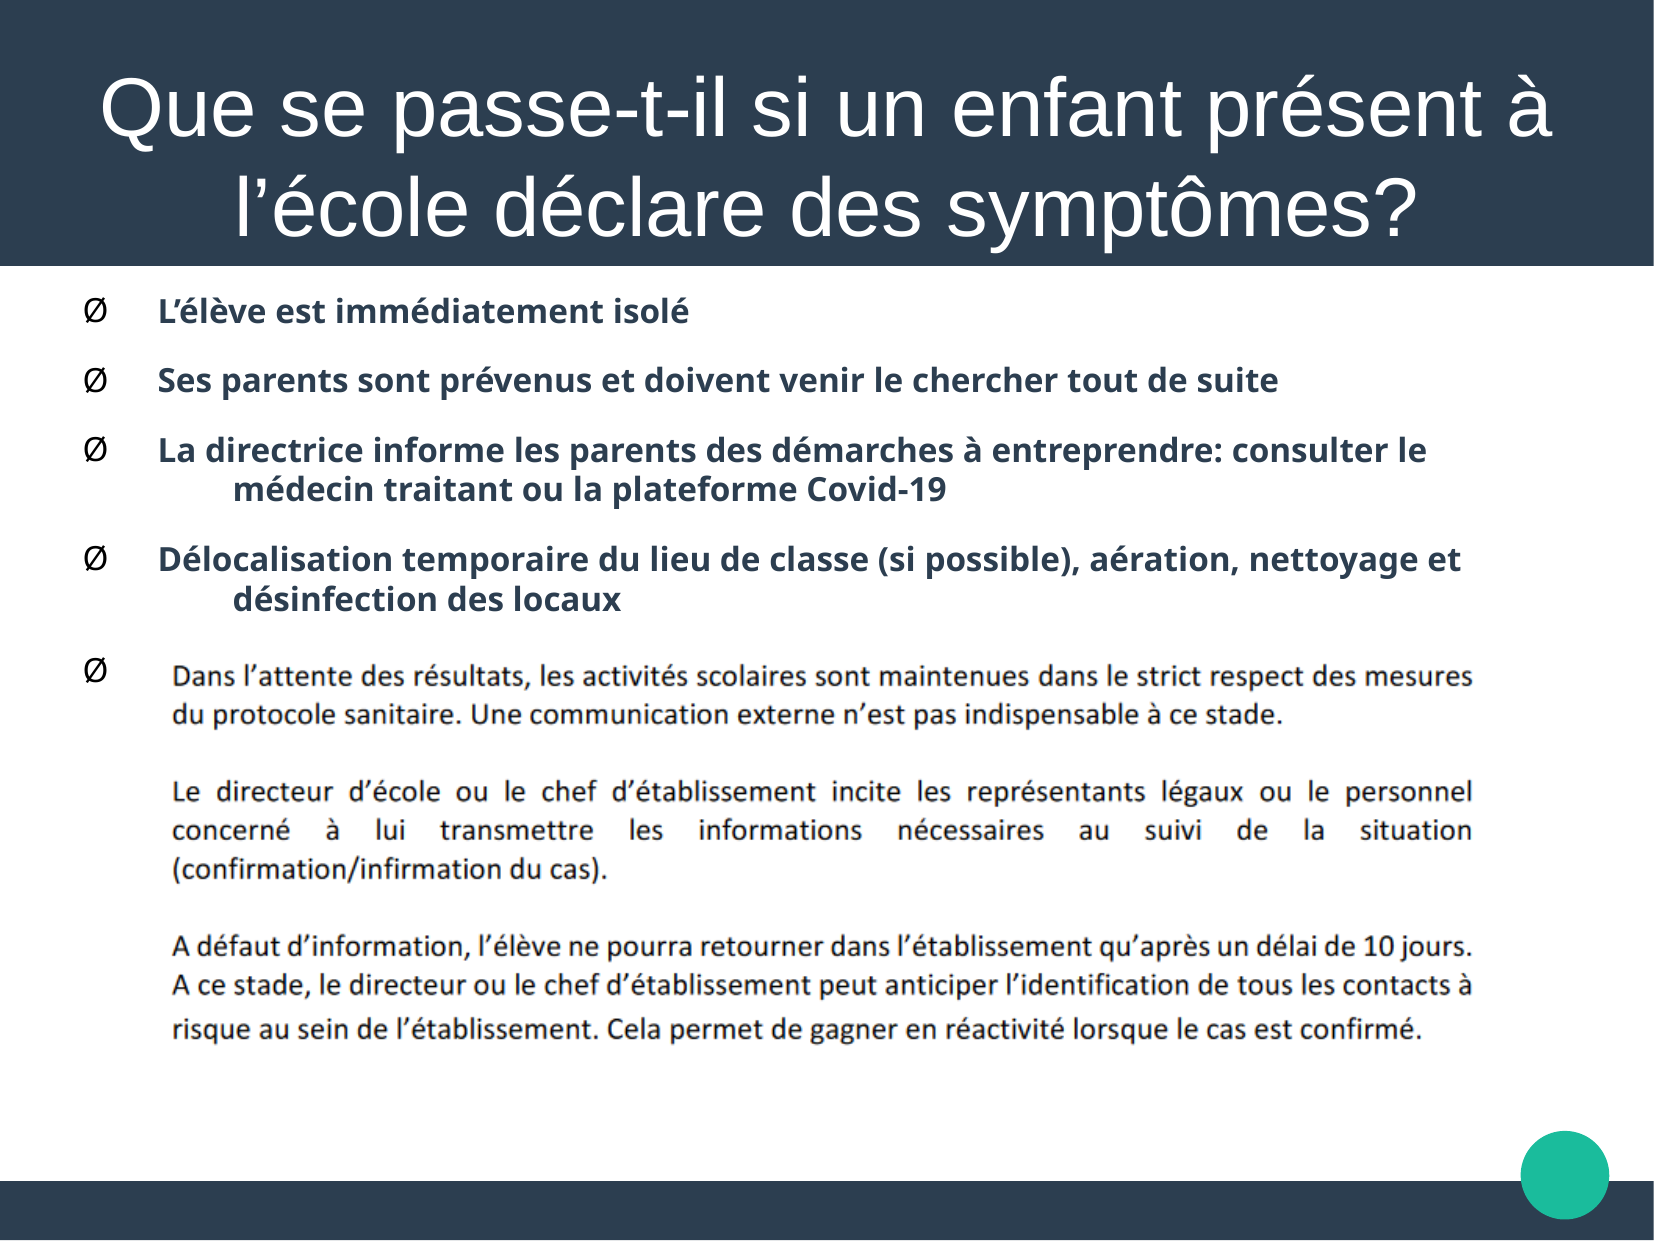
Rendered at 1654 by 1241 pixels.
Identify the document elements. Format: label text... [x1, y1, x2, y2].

picture [163, 658, 1491, 1066]
title Que se passe-t-il si un enfant présent à l’école déclare des symptômes? [82, 49, 1571, 257]
list L’élève est immédiatement isolé Ses parents sont prévenus et doivent venir le chercher tout de suite La directrice informe les parents des démarches à entreprendre: consulter le médecin traitant ou la plateforme Covid-19 Délocalisation temporaire du lieu de classe (si possible), aération, nettoyage et désinfection des locaux [82, 290, 1571, 1109]
